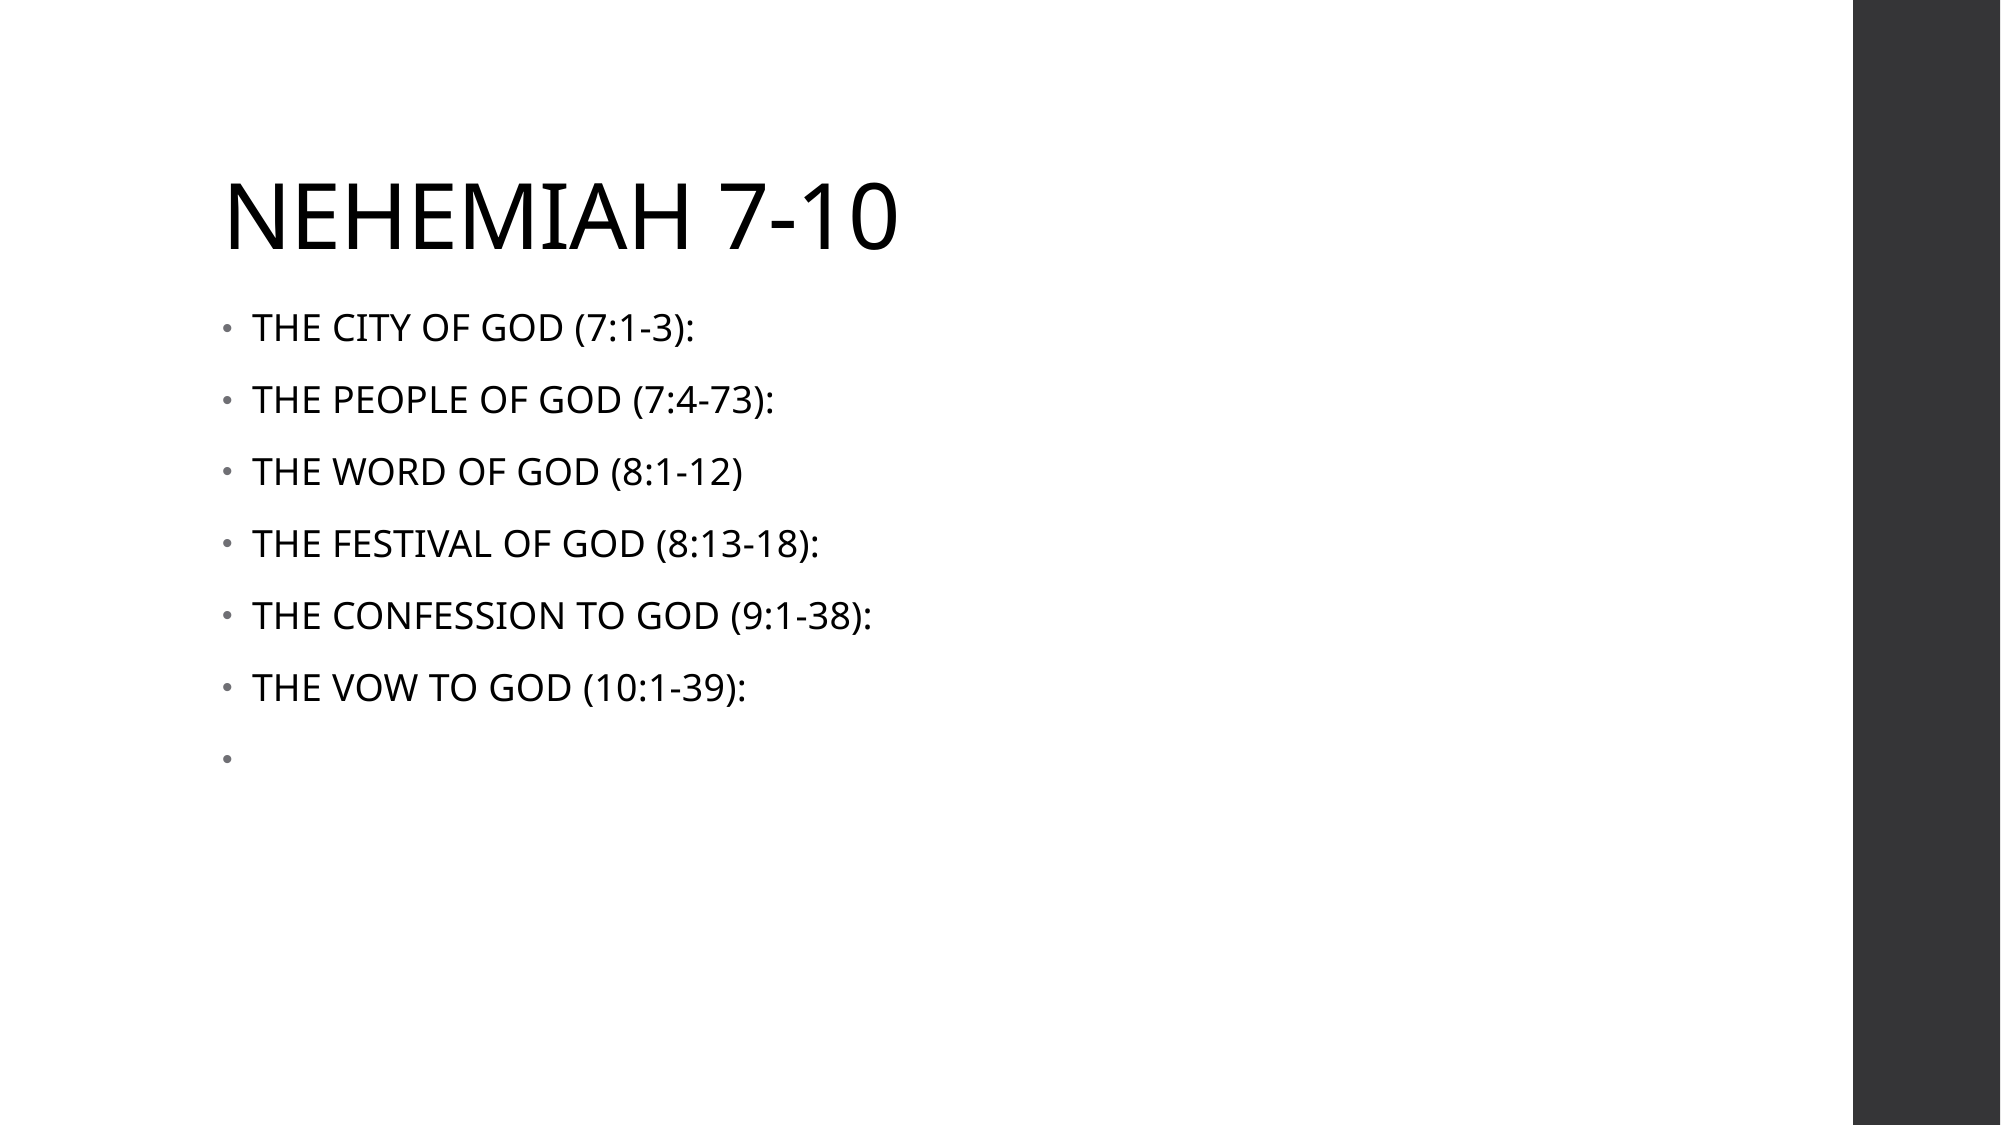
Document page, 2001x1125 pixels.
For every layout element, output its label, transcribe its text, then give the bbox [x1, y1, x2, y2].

title NEHEMIAH 7-10 [206, 60, 1797, 278]
list THE CITY OF GOD (7:1-3): THE PEOPLE OF GOD (7:4-73): THE WORD OF GOD (8:1-12) THE FESTIVAL OF GOD (8:13-18): THE CONFESSION TO GOD (9:1-38): THE VOW TO GOD (10:1-39): [206, 299, 1617, 1014]
